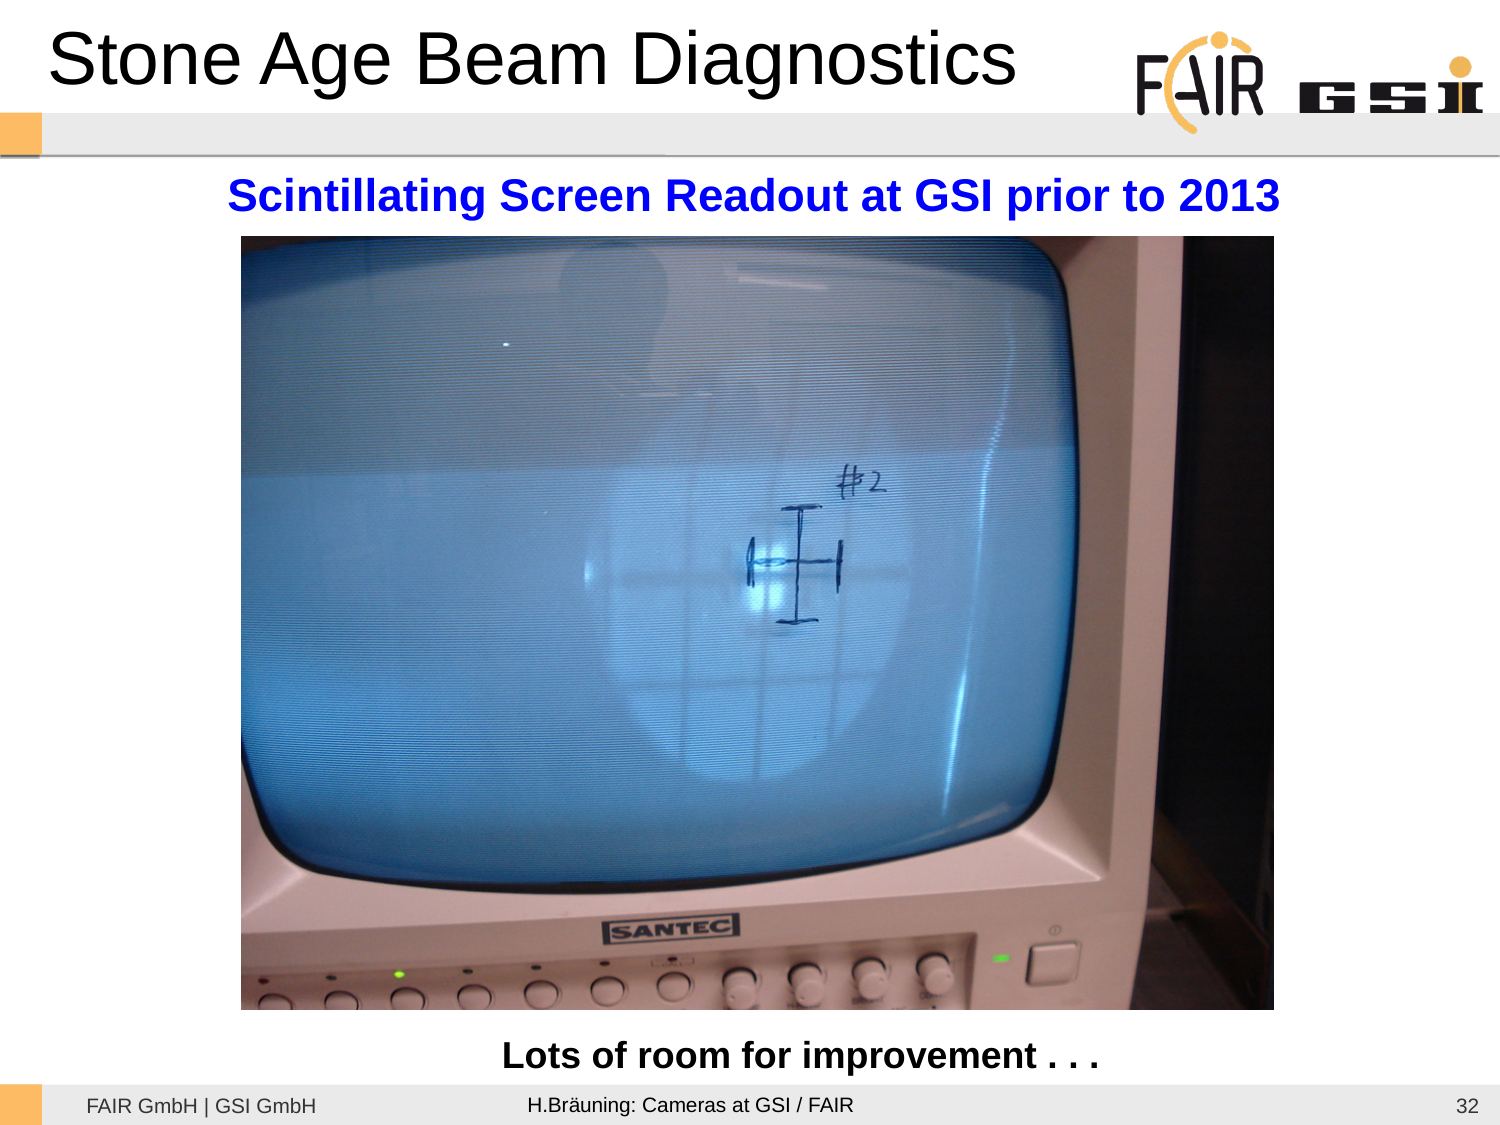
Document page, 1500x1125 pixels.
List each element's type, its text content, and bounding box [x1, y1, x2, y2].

picture [1298, 54, 1484, 113]
text_box Lots of room for improvement . . . [487, 1027, 1116, 1085]
title Stone Age Beam Diagnostics [47, 0, 1117, 119]
picture [1136, 29, 1264, 136]
picture [241, 236, 1274, 1010]
text_box Scintillating Screen Readout at GSI prior to 2013 [212, 162, 1297, 229]
